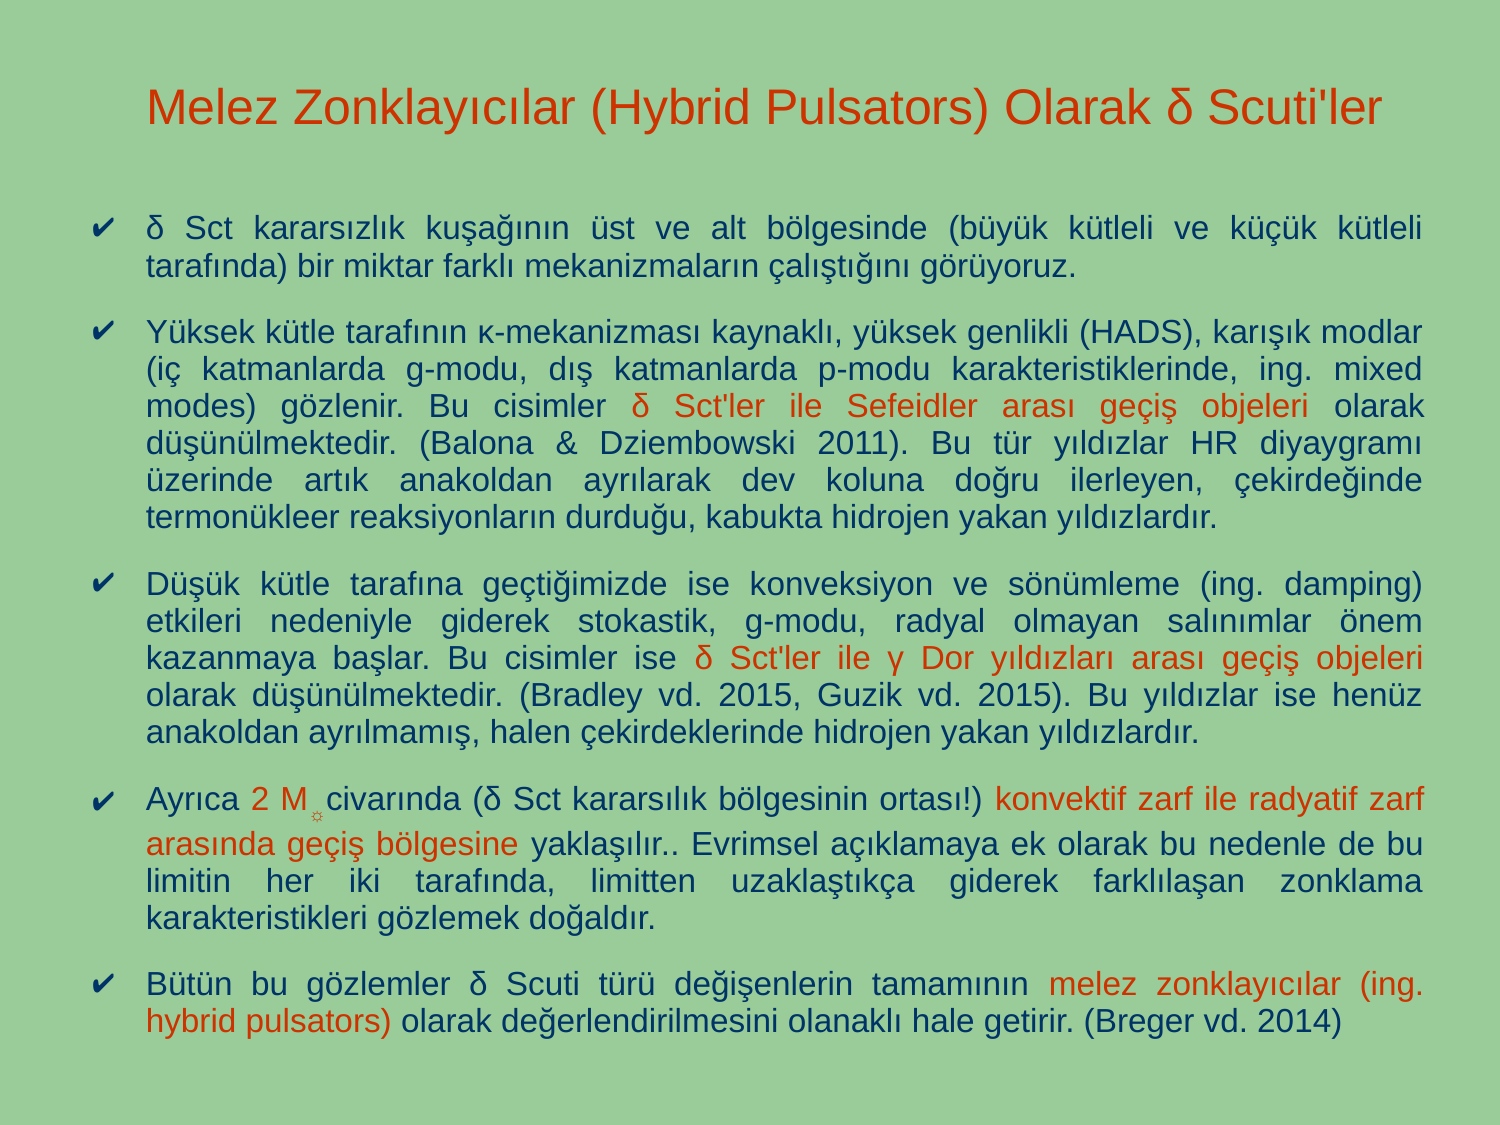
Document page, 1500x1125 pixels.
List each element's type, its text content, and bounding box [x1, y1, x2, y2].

text_box Melez Zonklayıcılar (Hybrid Pulsators) Olarak δ Scuti'ler [105, 71, 1426, 205]
list δ Sct kararsızlık kuşağının üst ve alt bölgesinde (büyük kütleli ve küçük kütleli tarafında) bir miktar farklı mekanizmaların çalıştığını görüyoruz. Yüksek kütle tarafının κ-mekanizması kaynaklı, yüksek genlikli (HADS), karışık modlar (iç katmanlarda g-modu, dış katmanlarda p-modu karakteristiklerinde, ing. mixed modes) gözlenir. Bu cisimler δ Sct'ler ile Sefeidler arası geçiş objeleri olarak düşünülmektedir. (Balona & Dziembowski 2011). Bu tür yıldızlar HR diyaygramı üzerinde artık anakoldan ayrılarak dev koluna doğru ilerleyen, çekirdeğinde termonükleer reaksiyonların durduğu, kabukta hidrojen yakan yıldızlardır. Düşük kütle tarafına geçtiğimizde ise konveksiyon ve sönümleme (ing. damping) etkileri nedeniyle giderek stokastik, g-modu, radyal olmayan salınımlar önem kazanmaya başlar. Bu cisimler ise δ Sct'ler ile γ Dor yıldızları arası geçiş objeleri olarak düşünülmektedir. (Bradley vd. 2015, Guzik vd. 2015). Bu yıldızlar ise henüz anakoldan ayrılmamış, halen çekirdeklerinde hidrojen yakan yıldızlardır. Ayrıca 2 M☼civarında (δ Sct kararsılık bölgesinin ortası!) konvektif zarf ile radyatif zarf arasında geçiş bölgesine yaklaşılır.. Evrimsel açıklamaya ek olarak bu nedenle de bu limitin her iki tarafında, limitten uzaklaştıkça giderek farklılaşan zonklama karakteristikleri gözlemek doğaldır. Bütün bu gözlemler δ Scuti türü değişenlerin tamamının melez zonklayıcılar (ing. hybrid pulsators) olarak değerlendirilmesini olanaklı hale getirir. (Breger vd. 2014) [75, 210, 1425, 1060]
